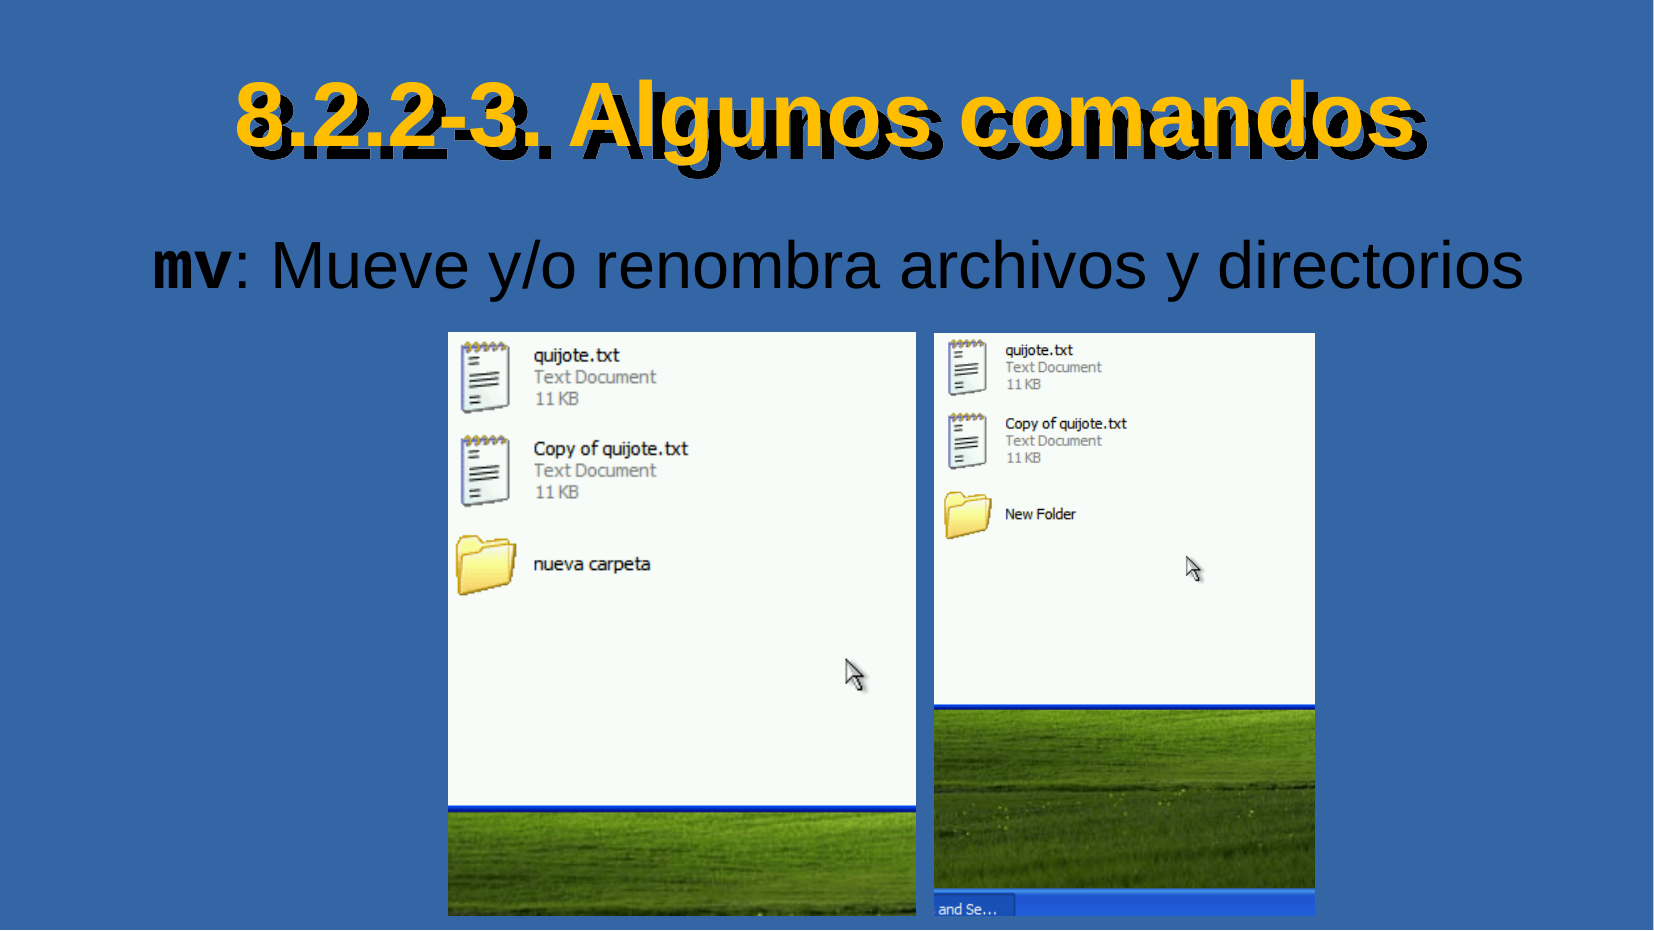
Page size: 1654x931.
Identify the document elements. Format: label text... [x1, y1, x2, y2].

picture [934, 333, 1315, 916]
title 8.2.2-3. Algunos comandos [82, 37, 1571, 193]
list mv: Mueve y/o renombra archivos y directorios [82, 217, 1571, 758]
picture [448, 332, 916, 916]
